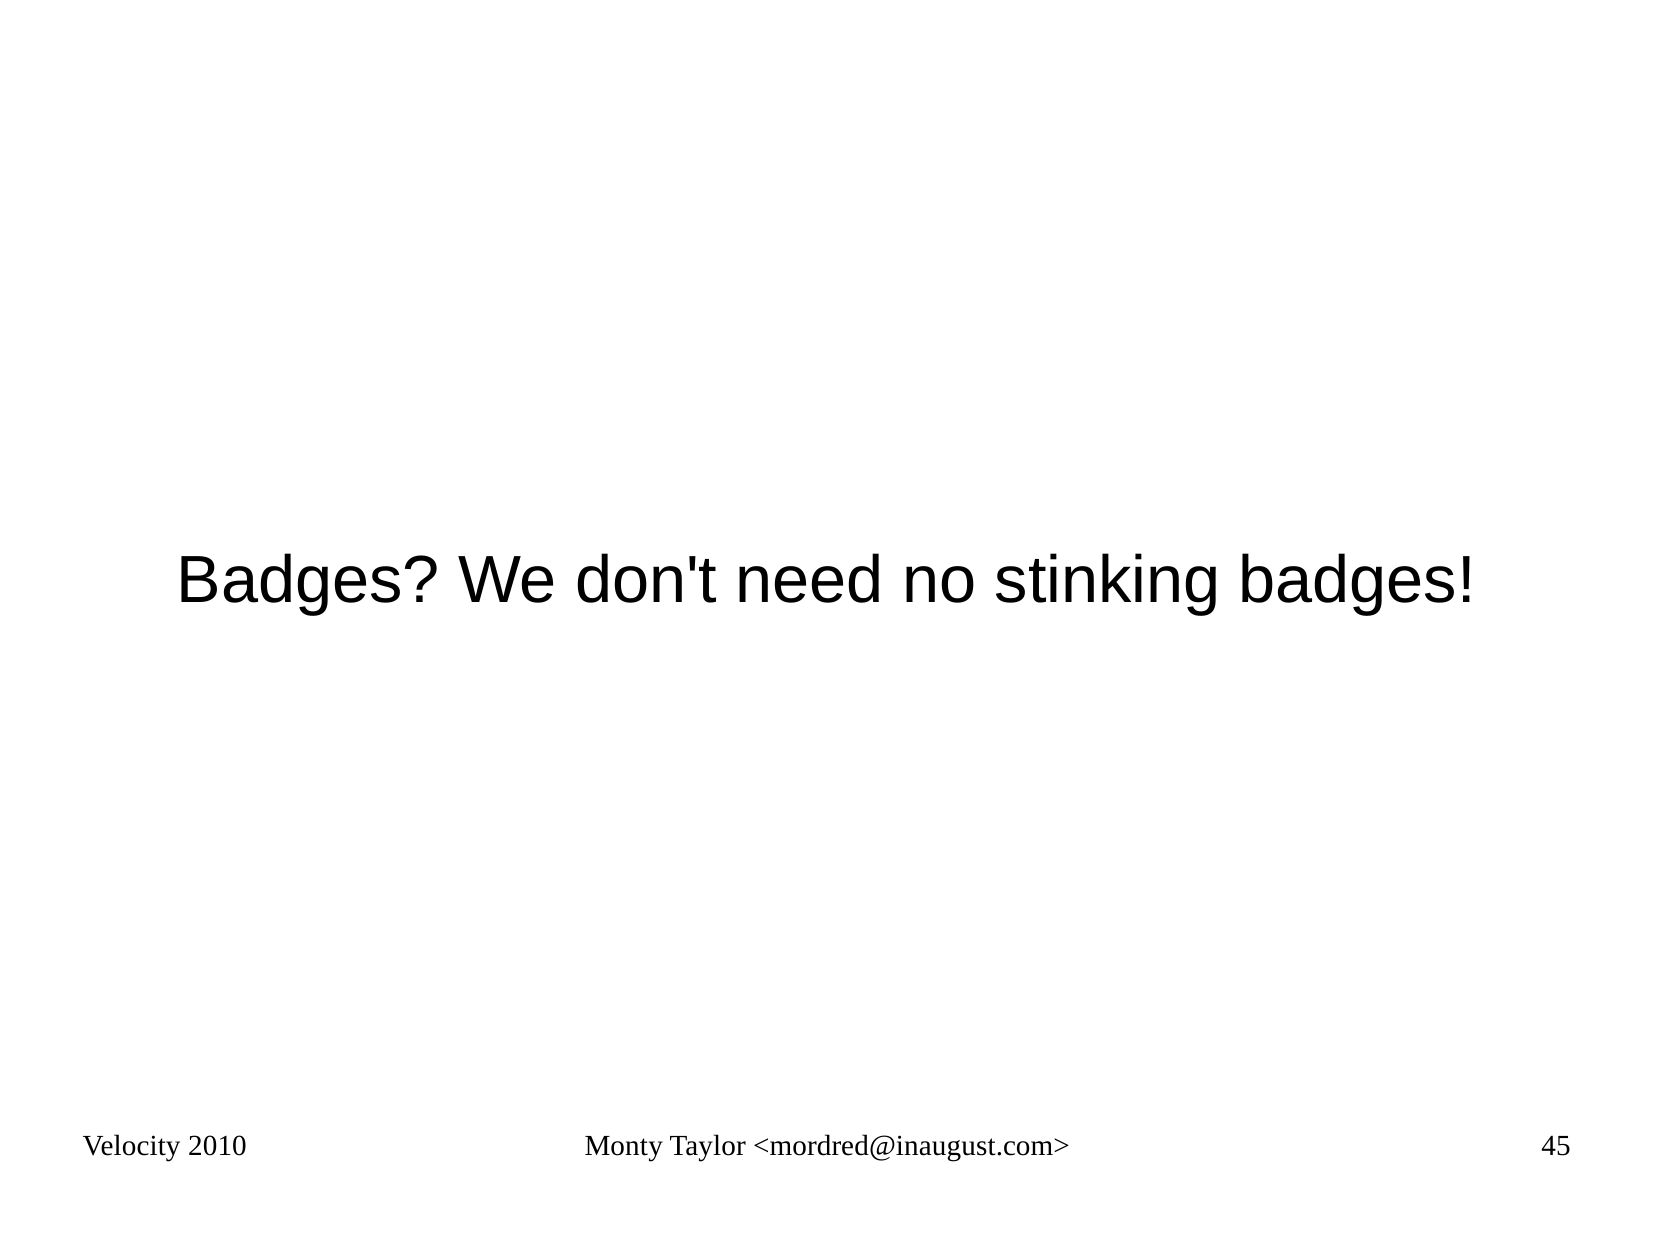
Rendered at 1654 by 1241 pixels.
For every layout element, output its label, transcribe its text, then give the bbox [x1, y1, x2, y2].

subtitle Badges? We don't need no stinking badges! [82, 56, 1571, 1102]
